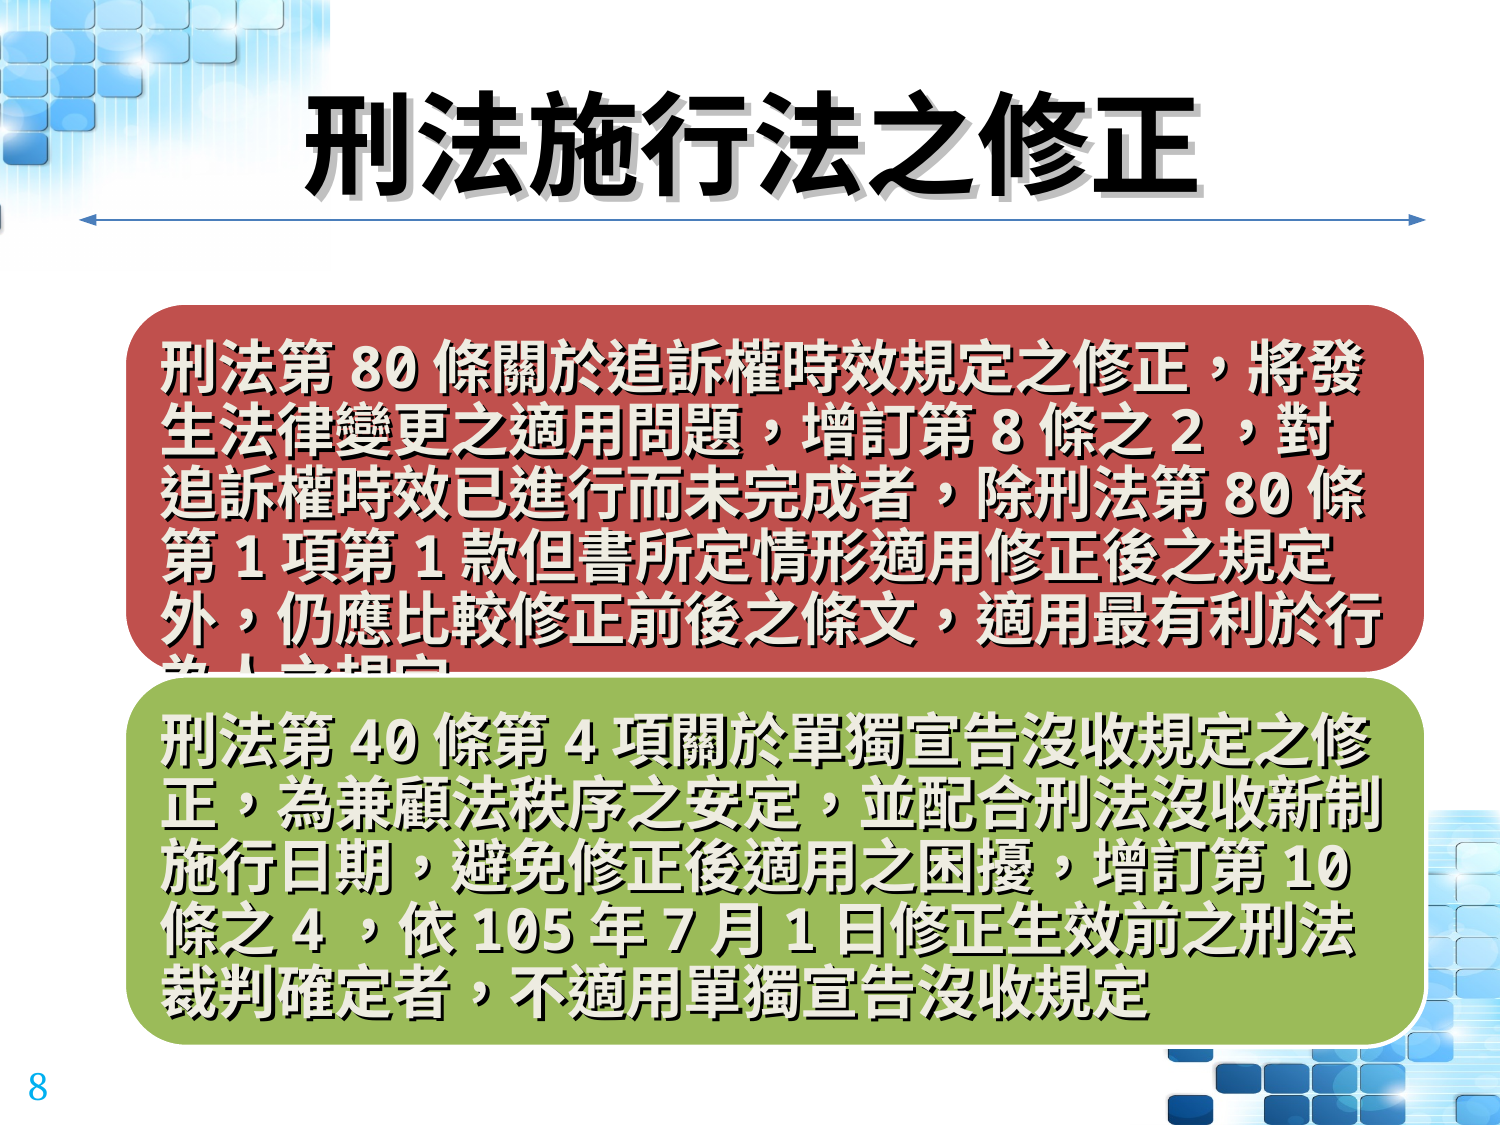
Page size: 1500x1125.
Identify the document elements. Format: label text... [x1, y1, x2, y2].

text_box 刑法第80條關於追訴權時效規定之修正，將發生法律變更之適用問題，增訂第8條之2，對追訴權時效已進行而未完成者，除刑法第80條第1項第1款但書所定情形適用修正後之規定外，仍應比較修正前後之條文，適用最有利於行為人之規定 [123, 302, 1427, 674]
text_box 刑法第40條第4項關於單獨宣告沒收規定之修正，為兼顧法秩序之安定，並配合刑法沒收新制施行日期，避免修正後適用之困擾，增訂第10條之4，依105年7月1日修正生效前之刑法裁判確定者，不適用單獨宣告沒收規定 [123, 675, 1427, 1047]
text_box 8 [12, 1055, 363, 1116]
text_box 刑法施行法之修正 [79, 66, 1426, 216]
